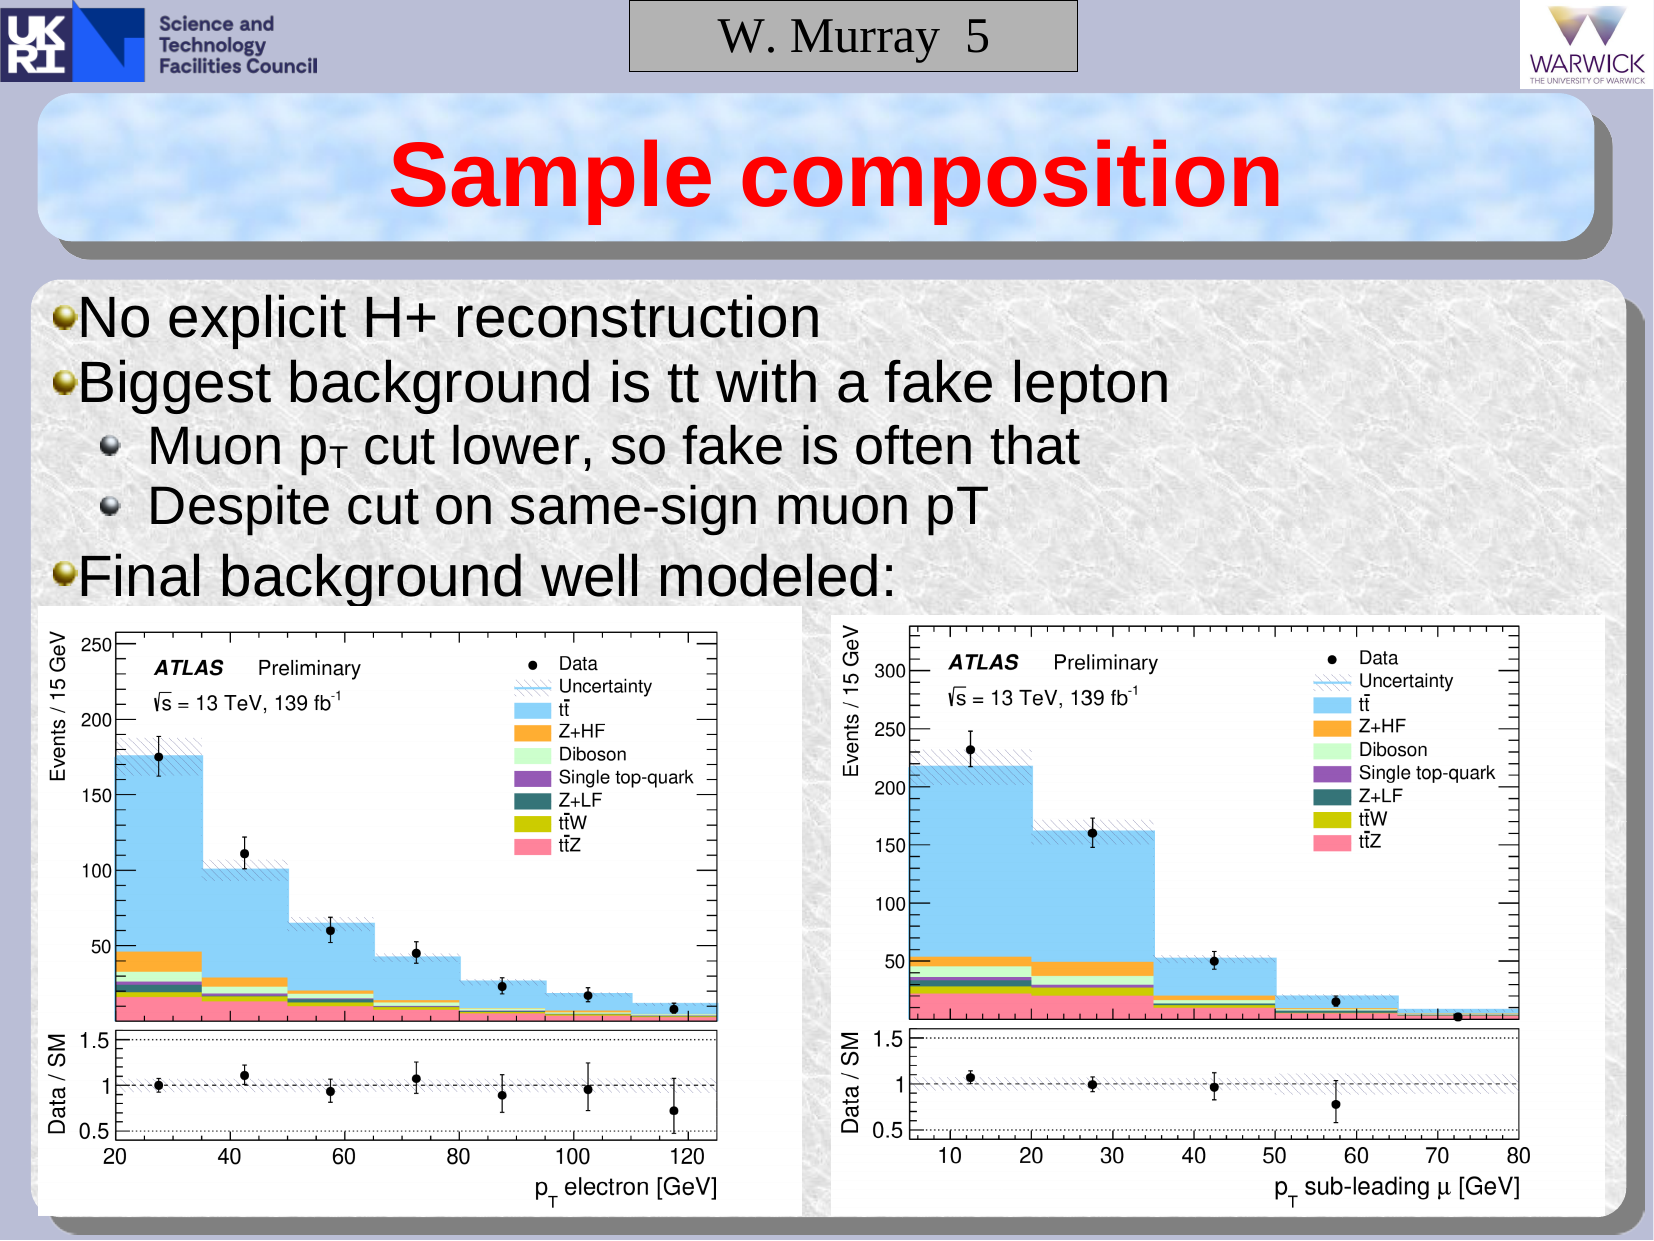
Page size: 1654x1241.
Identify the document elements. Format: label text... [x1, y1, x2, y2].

list No explicit H+ reconstruction Biggest background is tt with a fake lepton Muon pT cut lower, so fake is often that Despite cut on same-sign muon pT Final background well modeled: [53, 285, 1588, 1193]
picture [1520, 0, 1654, 89]
picture [1584, 103, 1595, 232]
picture [30, 279, 1627, 1218]
title Sample composition [90, 101, 1584, 249]
picture [37, 93, 1581, 242]
picture [0, 0, 317, 82]
